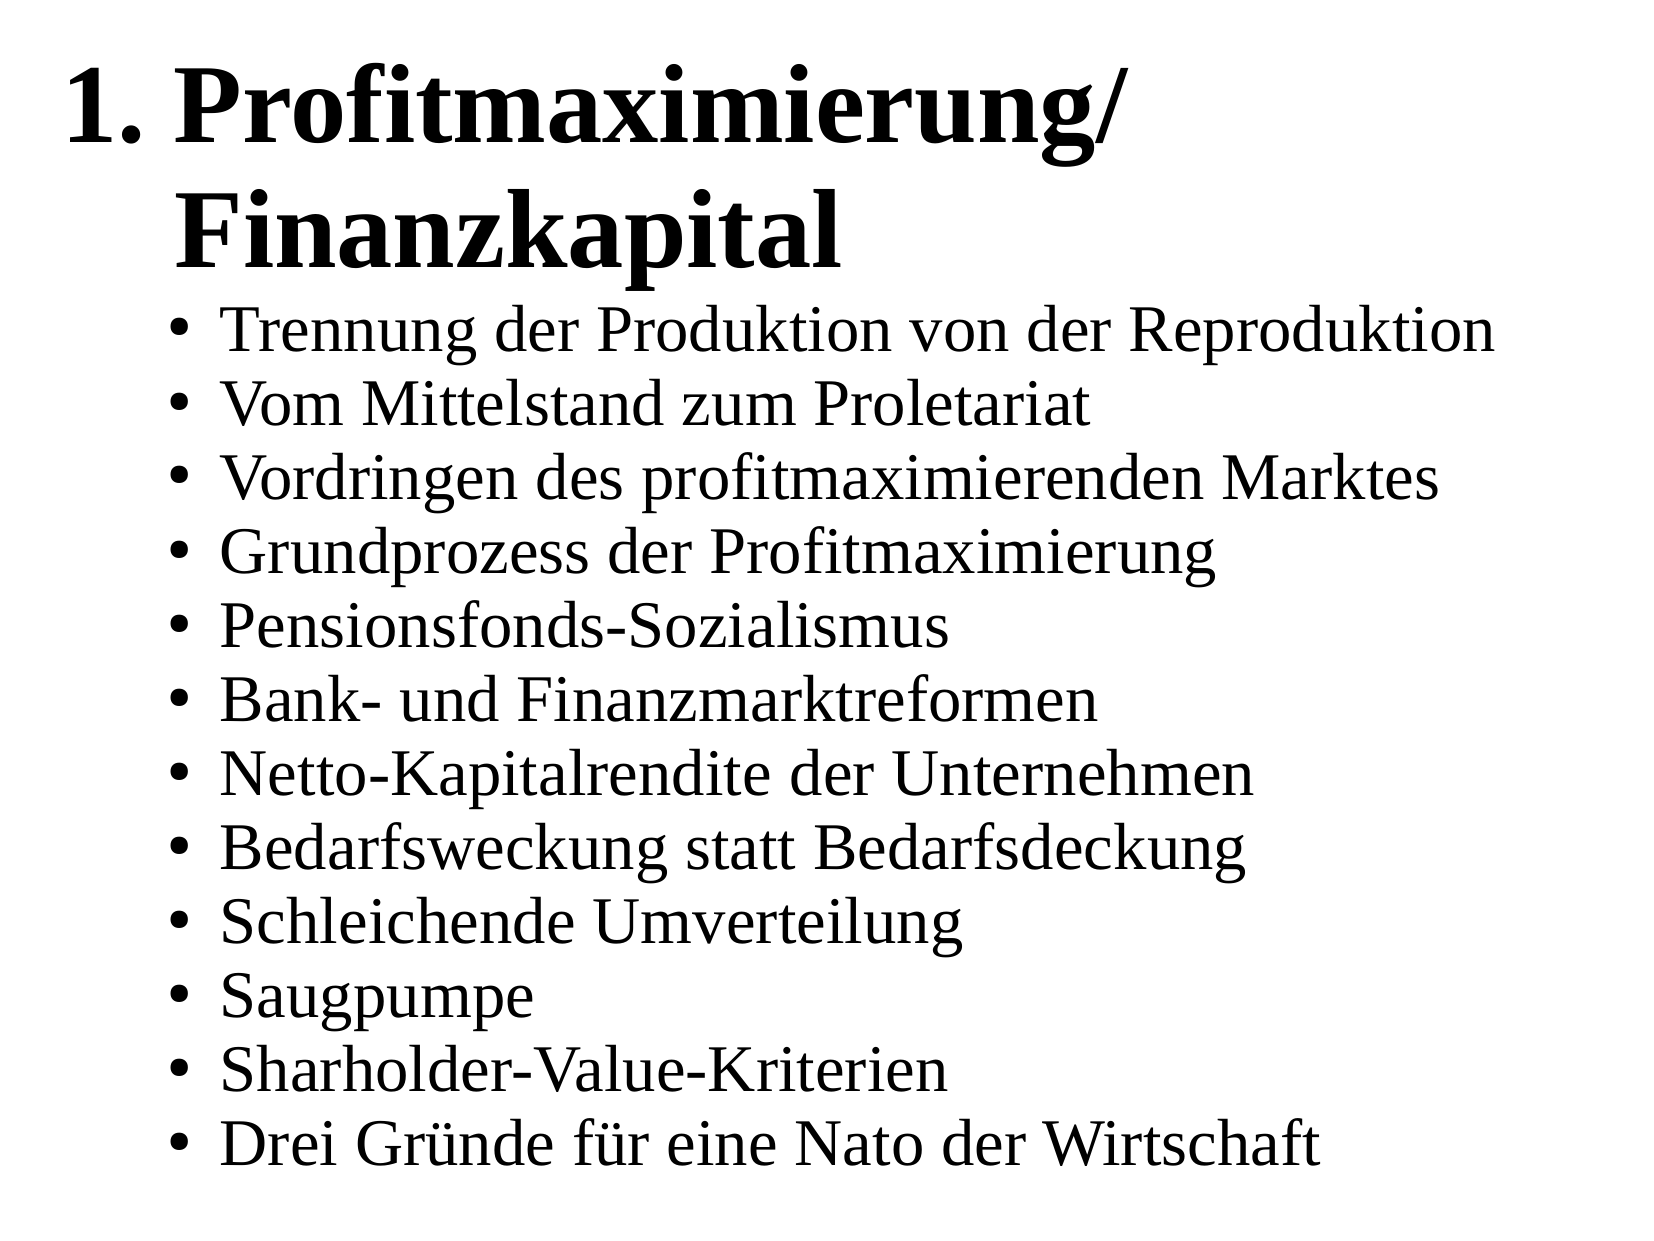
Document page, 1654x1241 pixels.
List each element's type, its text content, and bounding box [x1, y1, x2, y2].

text_box 1. Profitmaximierung/ Finanzkapital Trennung der Produktion von der Reproduktion Vom Mittelstand zum Proletariat Vordringen des profitmaximierenden Marktes Grundprozess der Profitmaximierung Pensionsfonds-Sozialismus Bank- und Finanzmarktreformen Netto-Kapitalrendite der Unternehmen Bedarfsweckung statt Bedarfsdeckung Schleichende Umverteilung Saugpumpe Sharholder-Value-Kriterien Drei Gründe für eine Nato der Wirtschaft [46, 35, 1627, 1212]
